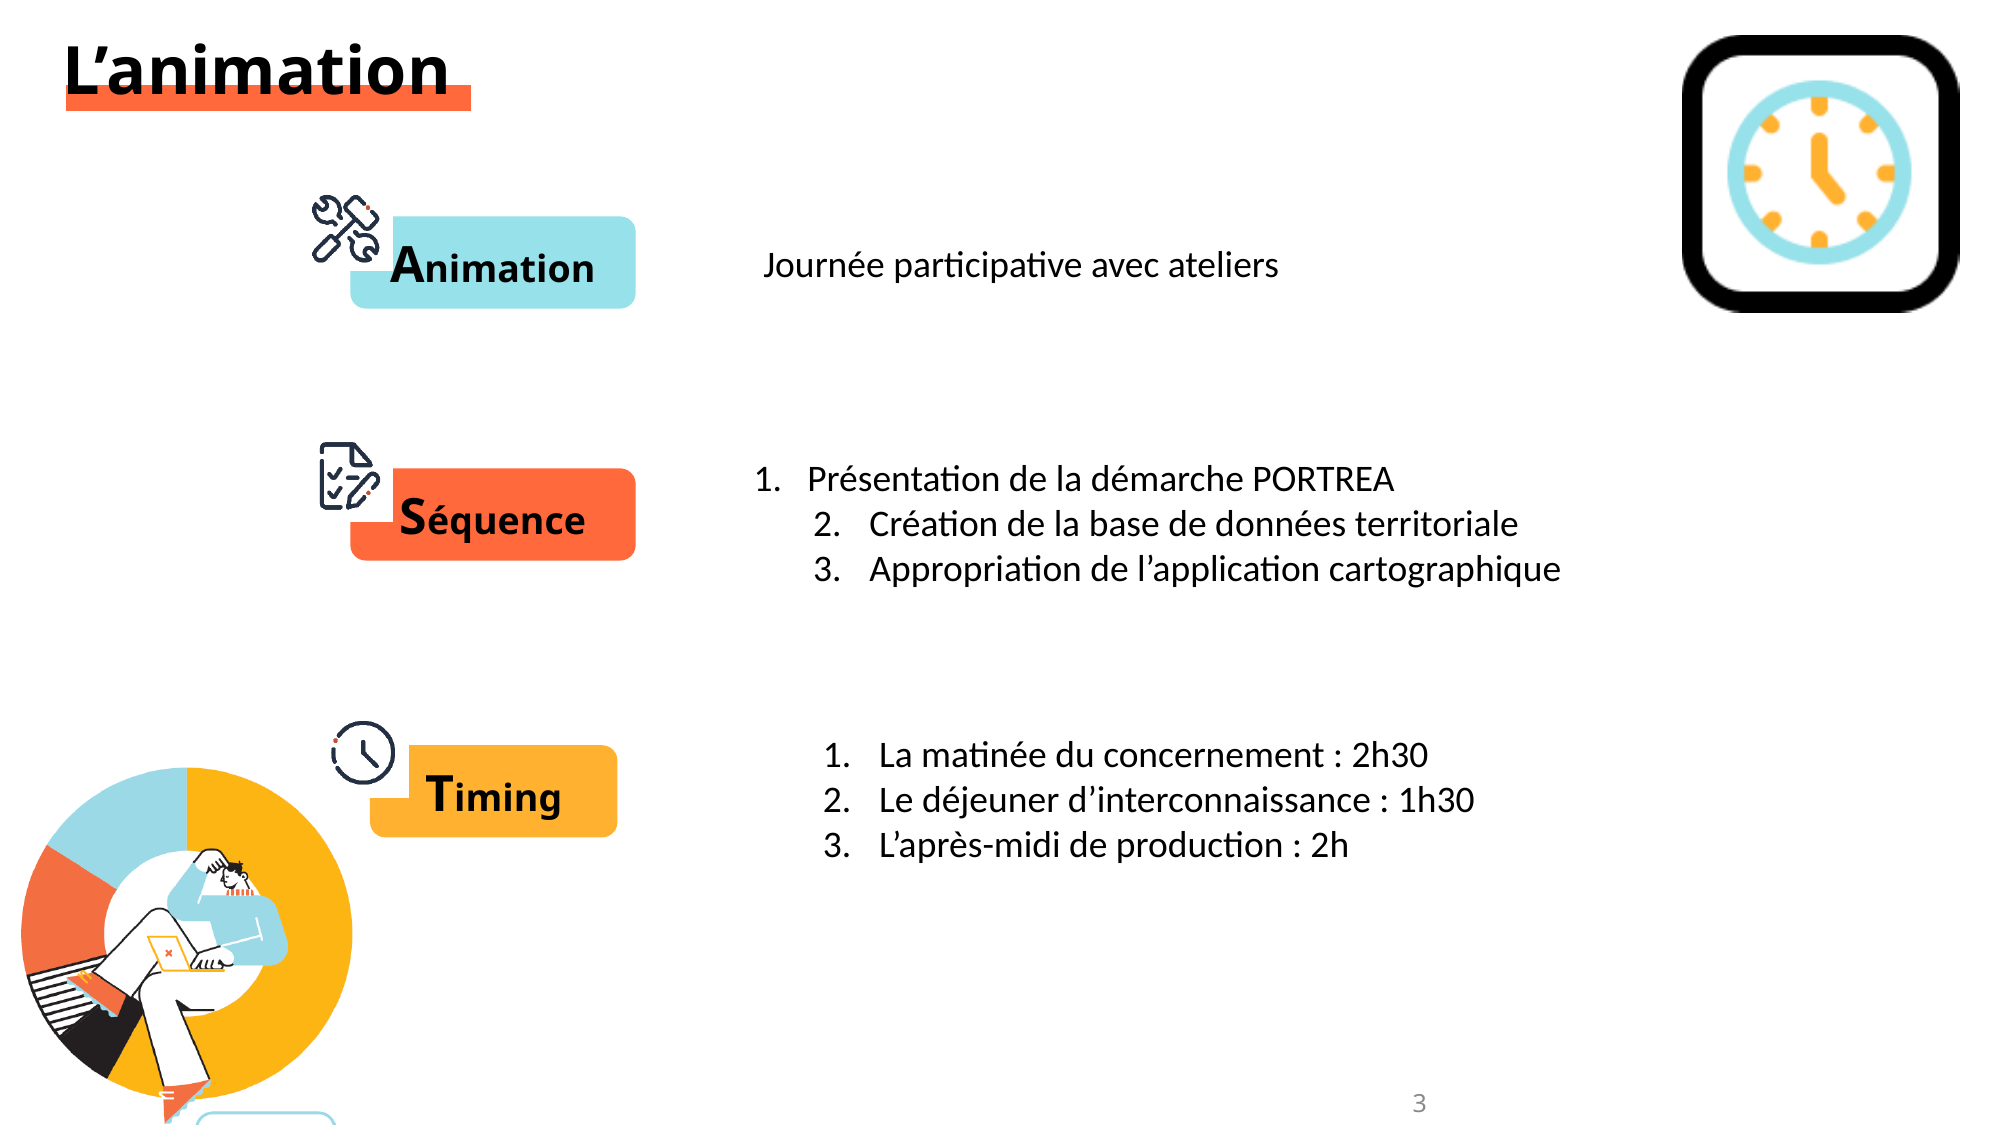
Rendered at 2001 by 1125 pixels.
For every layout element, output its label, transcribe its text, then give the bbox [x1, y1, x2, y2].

text_box 3 [1397, 1074, 1848, 1125]
text_box Séquence [350, 468, 636, 561]
text_box Journée participative avec ateliers [688, 232, 1682, 293]
text_box L’animation [48, 29, 942, 113]
text_box La matinée du concernement : 2h30 Le déjeuner d’interconnaissance : 1h30 L’après-midi de production : 2h [688, 722, 1795, 875]
text_box Timing [369, 745, 618, 838]
picture [1682, 35, 1960, 313]
picture [297, 178, 394, 271]
text_box Animation [350, 216, 636, 309]
text_box 1. Présentation de la démarche PORTREA Création de la base de données territoriale Appropriation de l’application cartographique [678, 446, 1785, 598]
picture [297, 430, 394, 523]
picture [14, 706, 410, 1125]
